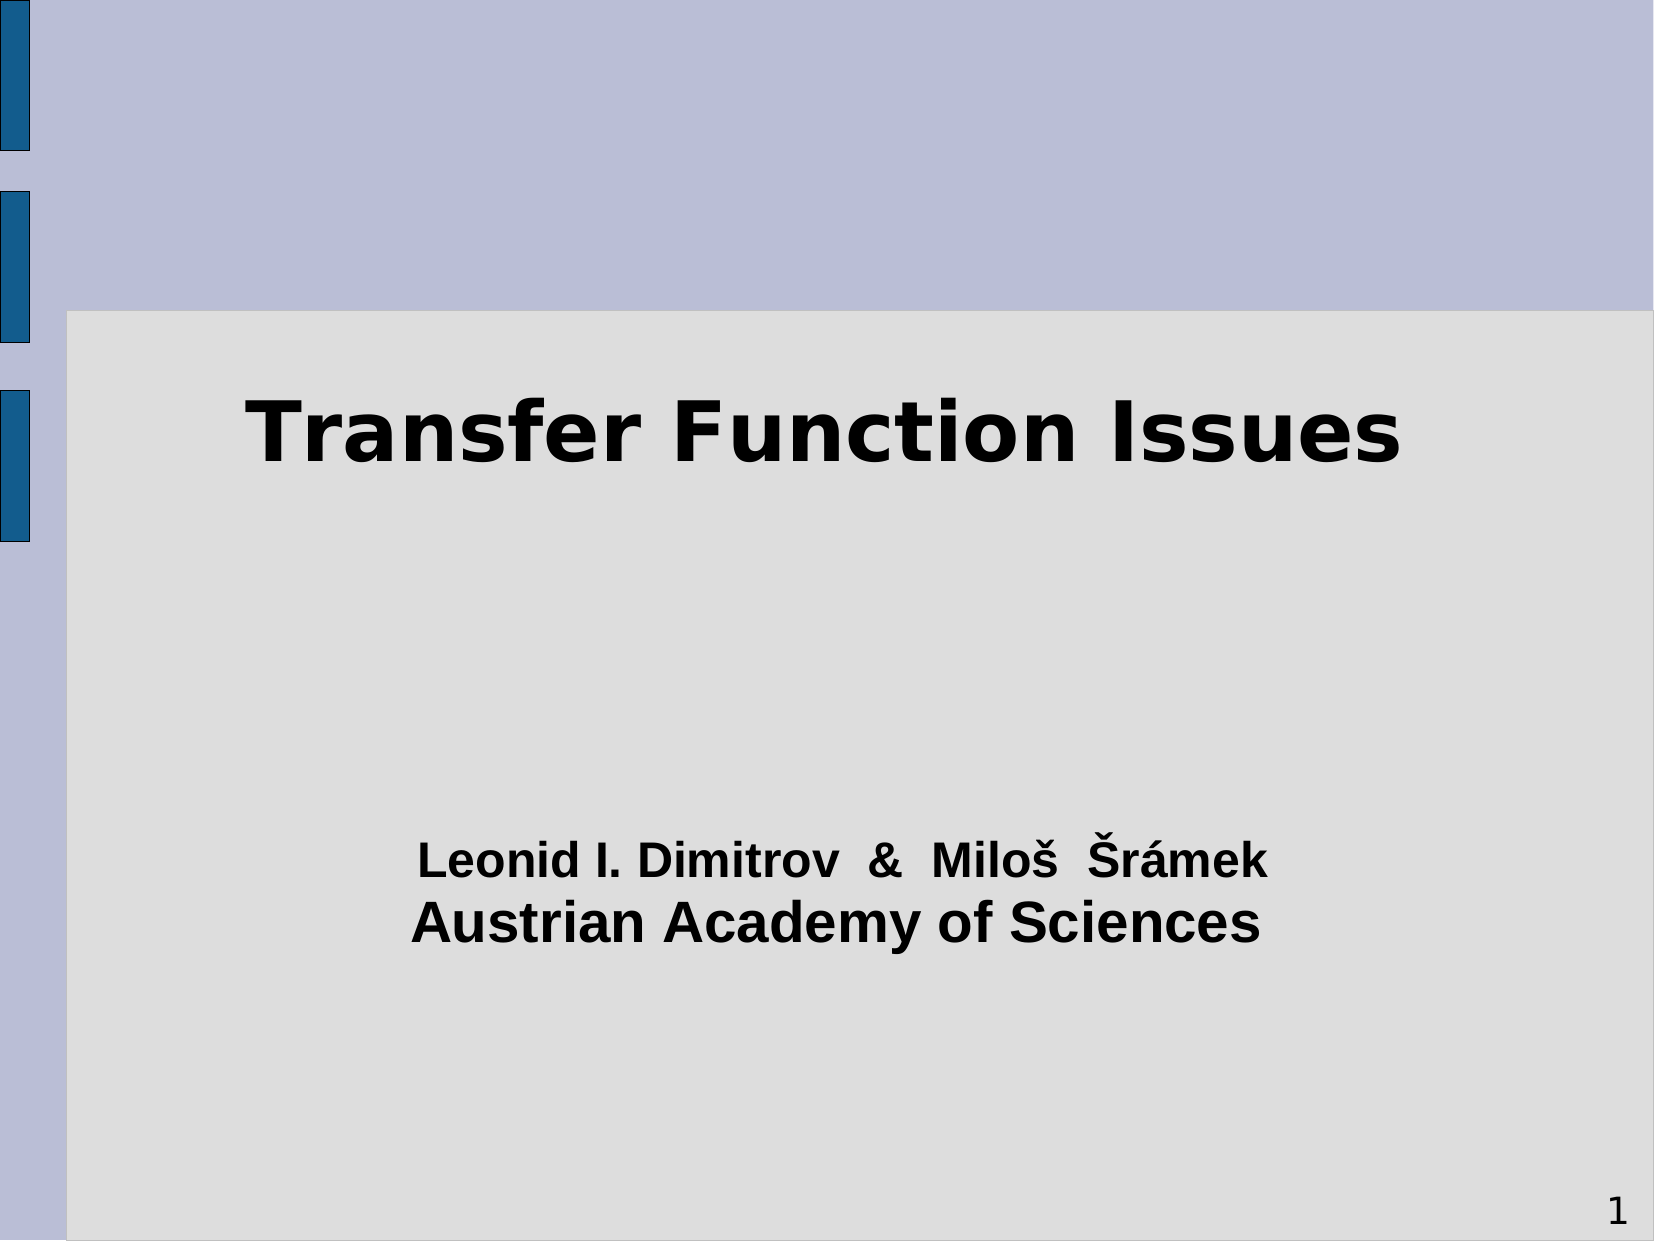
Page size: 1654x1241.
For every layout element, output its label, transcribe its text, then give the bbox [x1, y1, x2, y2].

title Transfer Function Issues [33, 113, 1617, 489]
text_box Leonid I. Dimitrov & Miloš Šrámek Austrian Academy of Sciences [202, 823, 1484, 1094]
